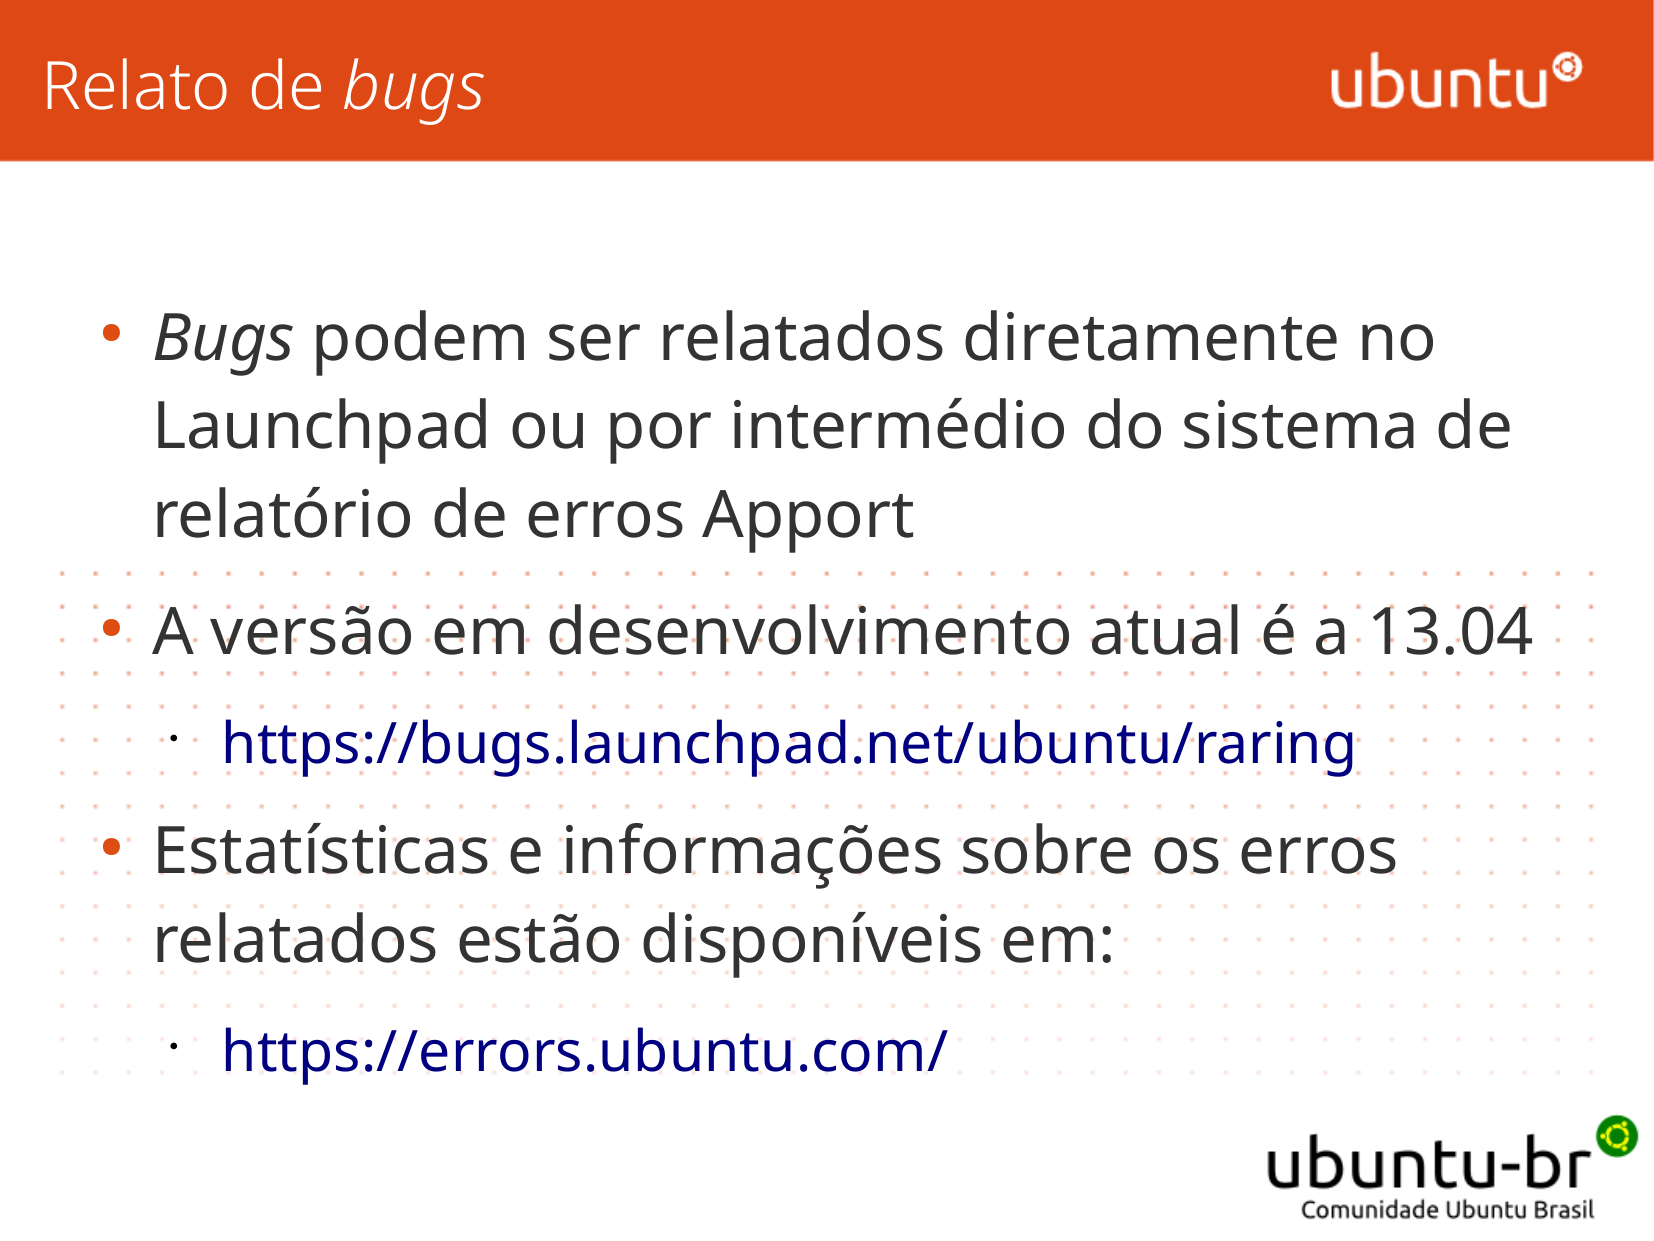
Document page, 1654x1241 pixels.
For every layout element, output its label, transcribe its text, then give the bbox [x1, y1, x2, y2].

picture [0, 0, 1654, 1241]
list Bugs podem ser relatados diretamente no Launchpad ou por intermédio do sistema de relatório de erros Apport A versão em desenvolvimento atual é a 13.04 https://bugs.launchpad.net/ubuntu/raring Estatísticas e informações sobre os erros relatados estão disponíveis em: https://errors.ubuntu.com/ [82, 290, 1538, 1123]
title Relato de bugs [41, 31, 1300, 136]
